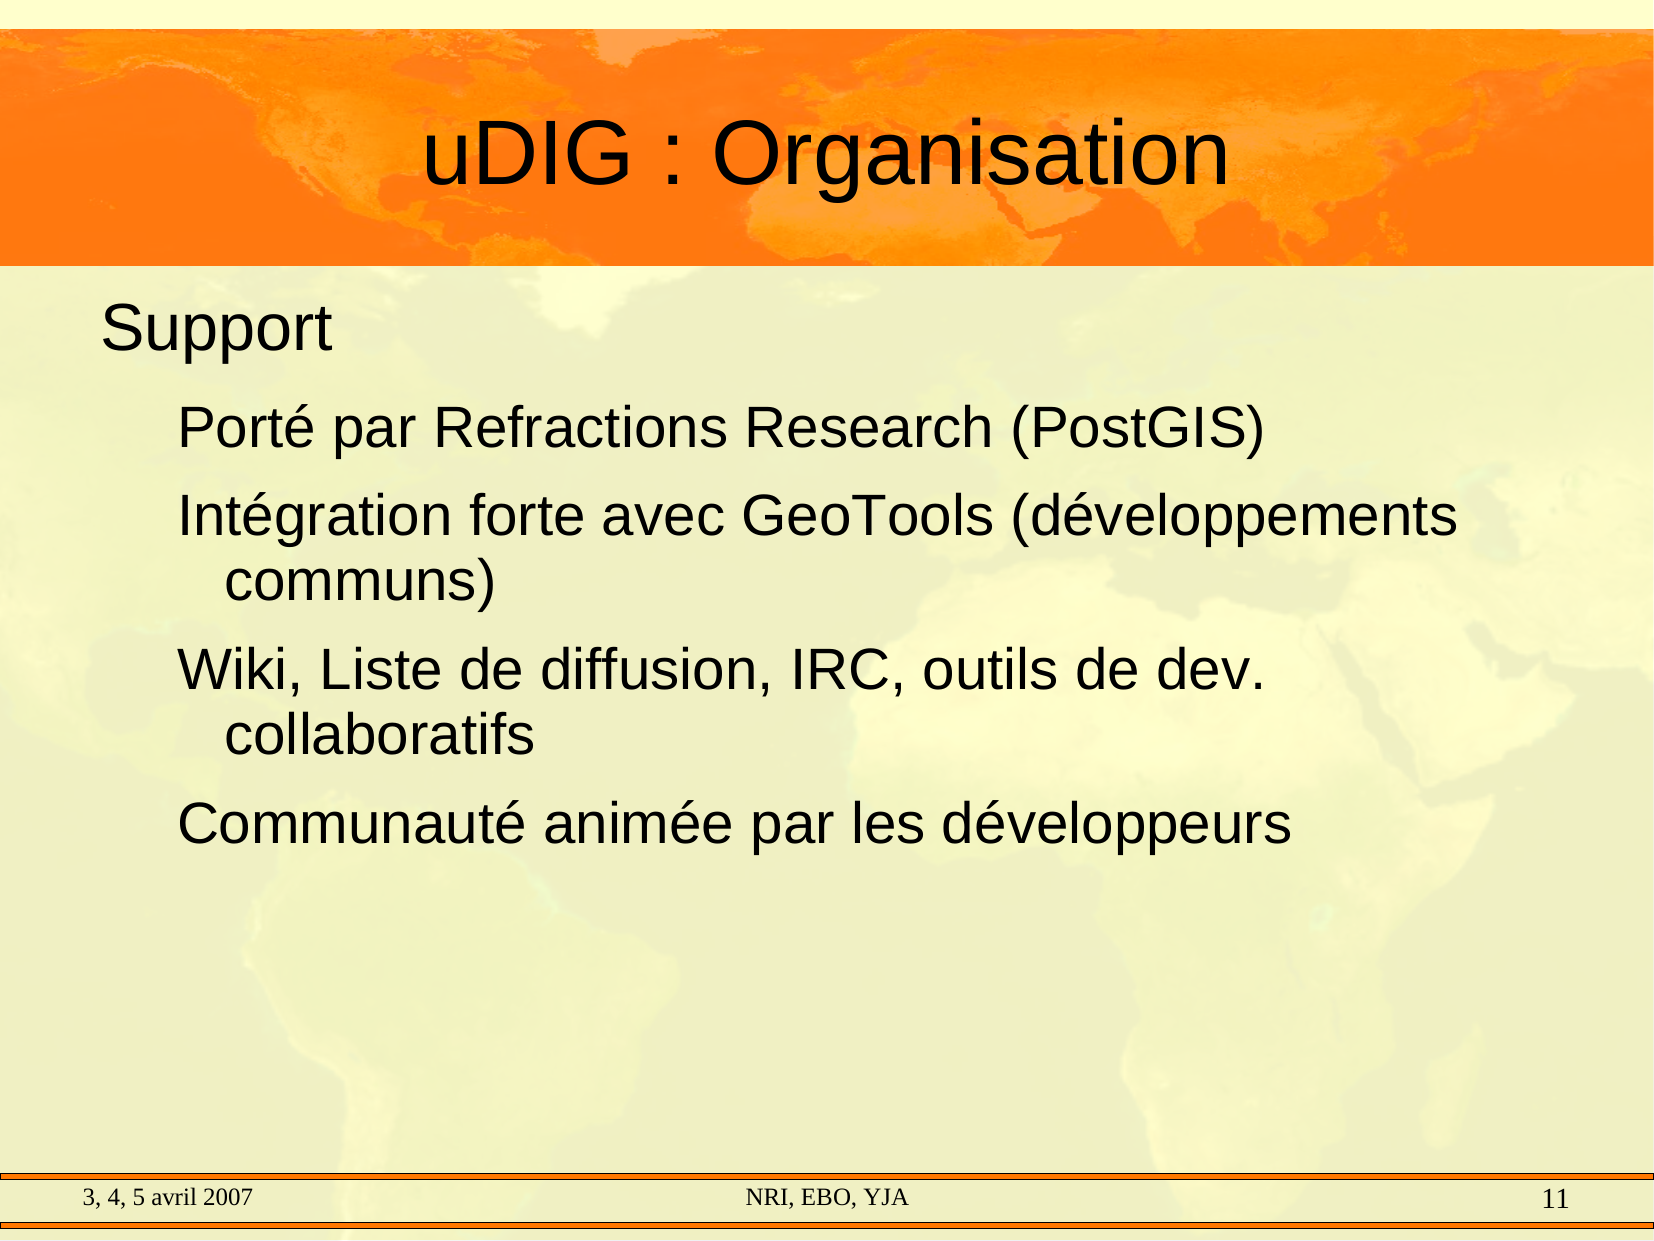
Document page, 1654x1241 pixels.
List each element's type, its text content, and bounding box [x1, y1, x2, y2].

title uDIG : Organisation [82, 49, 1571, 257]
list Support Porté par Refractions Research (PostGIS) Intégration forte avec GeoTools (développements communs) Wiki, Liste de diffusion, IRC, outils de dev. collaboratifs Communauté animée par les développeurs [82, 290, 1571, 1109]
picture [0, 29, 1654, 266]
